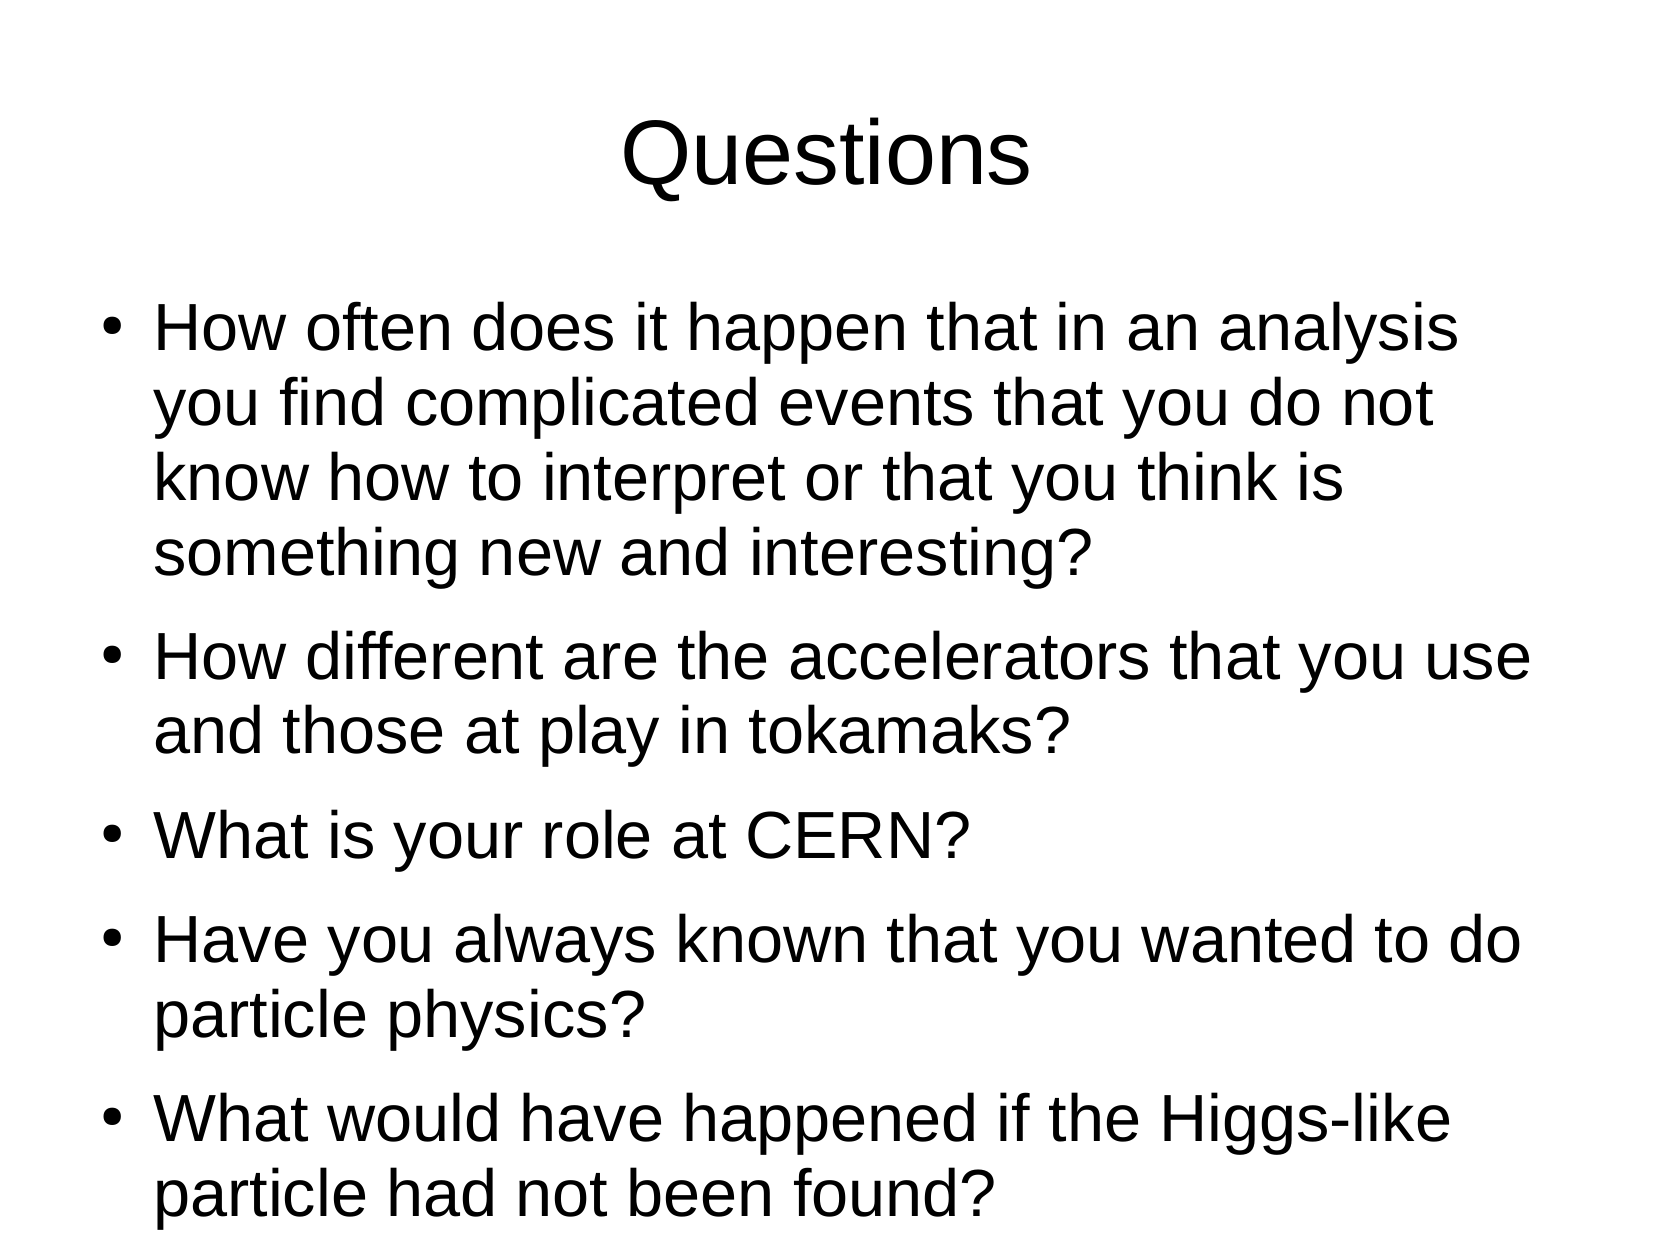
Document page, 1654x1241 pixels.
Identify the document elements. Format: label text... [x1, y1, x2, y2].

title Questions [82, 49, 1571, 257]
list How often does it happen that in an analysis you find complicated events that you do not know how to interpret or that you think is something new and interesting? How different are the accelerators that you use and those at play in tokamaks? What is your role at CERN? Have you always known that you wanted to do particle physics? What would have happened if the Higgs-like particle had not been found? [82, 290, 1538, 1241]
